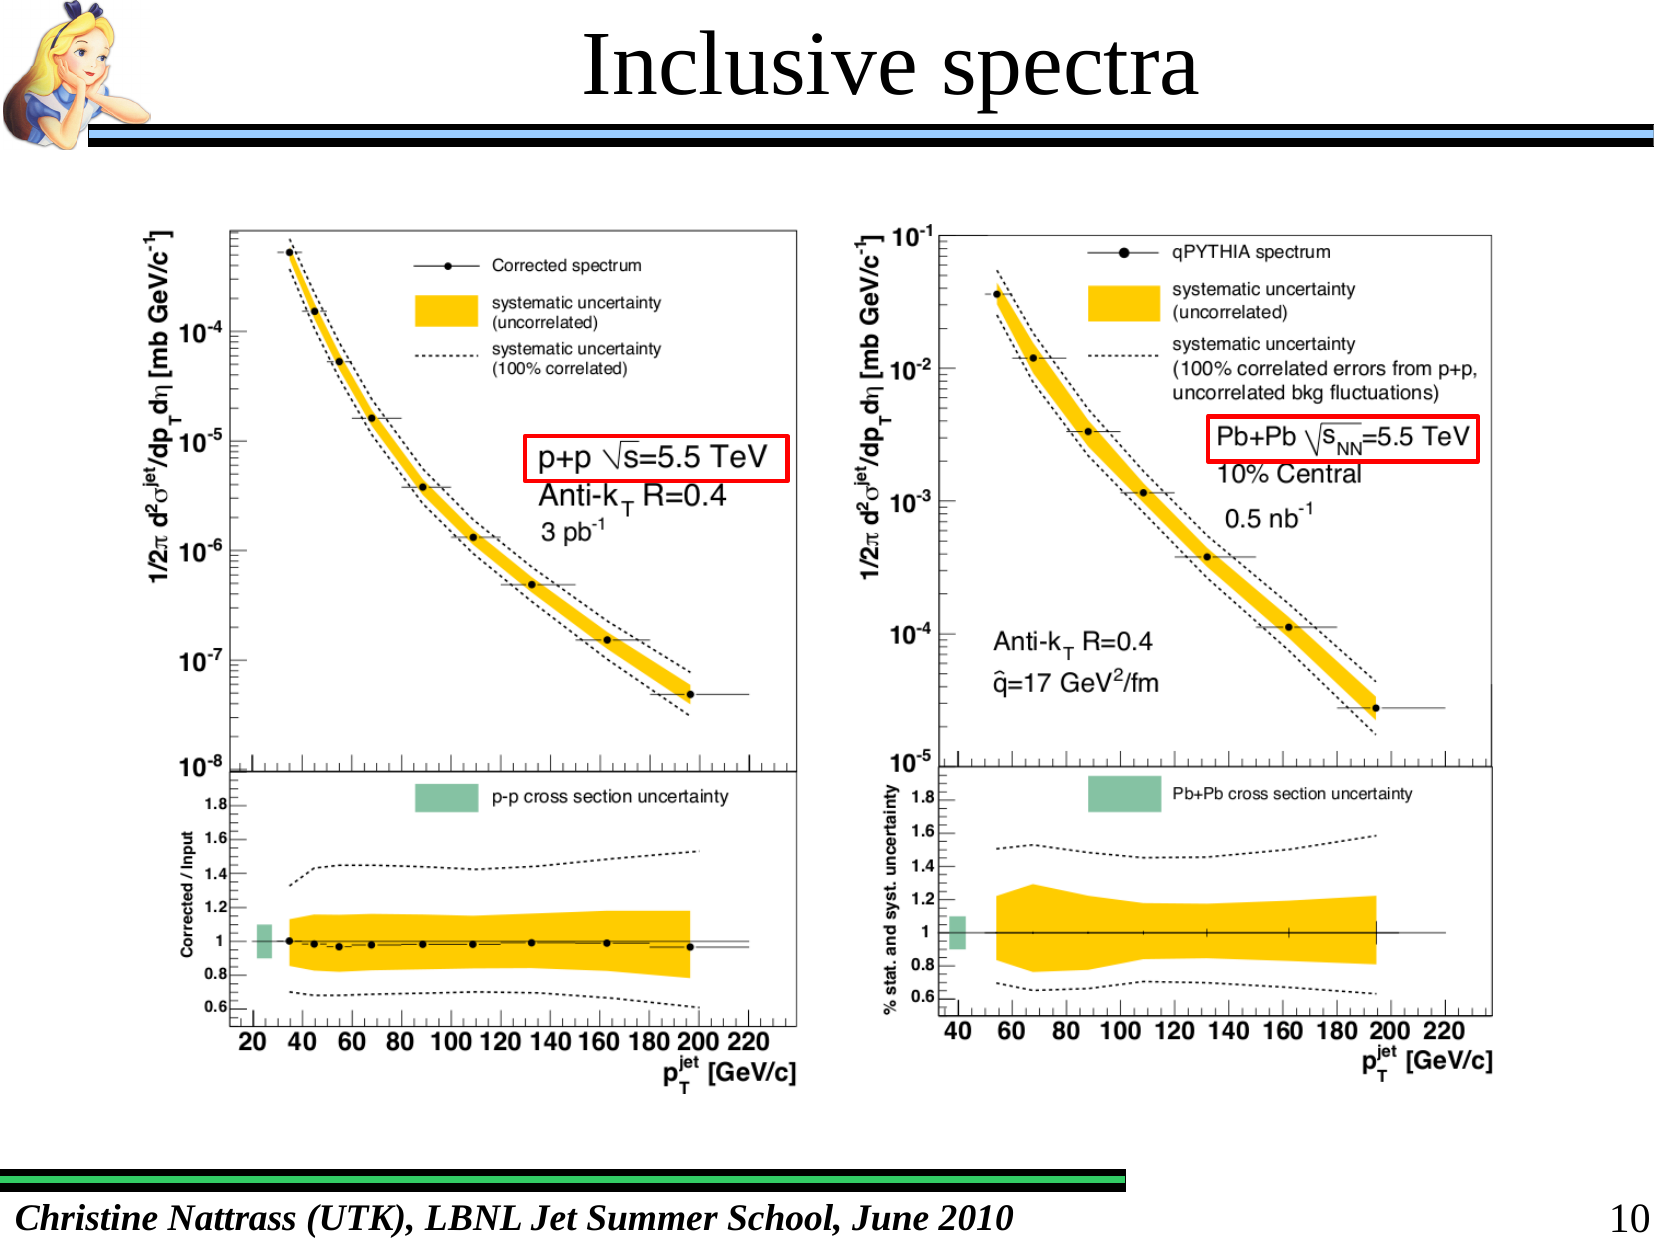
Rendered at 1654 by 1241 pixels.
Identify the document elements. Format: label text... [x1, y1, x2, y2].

picture [142, 224, 1493, 1094]
title Inclusive spectra [129, 12, 1654, 115]
picture [3, 0, 151, 150]
